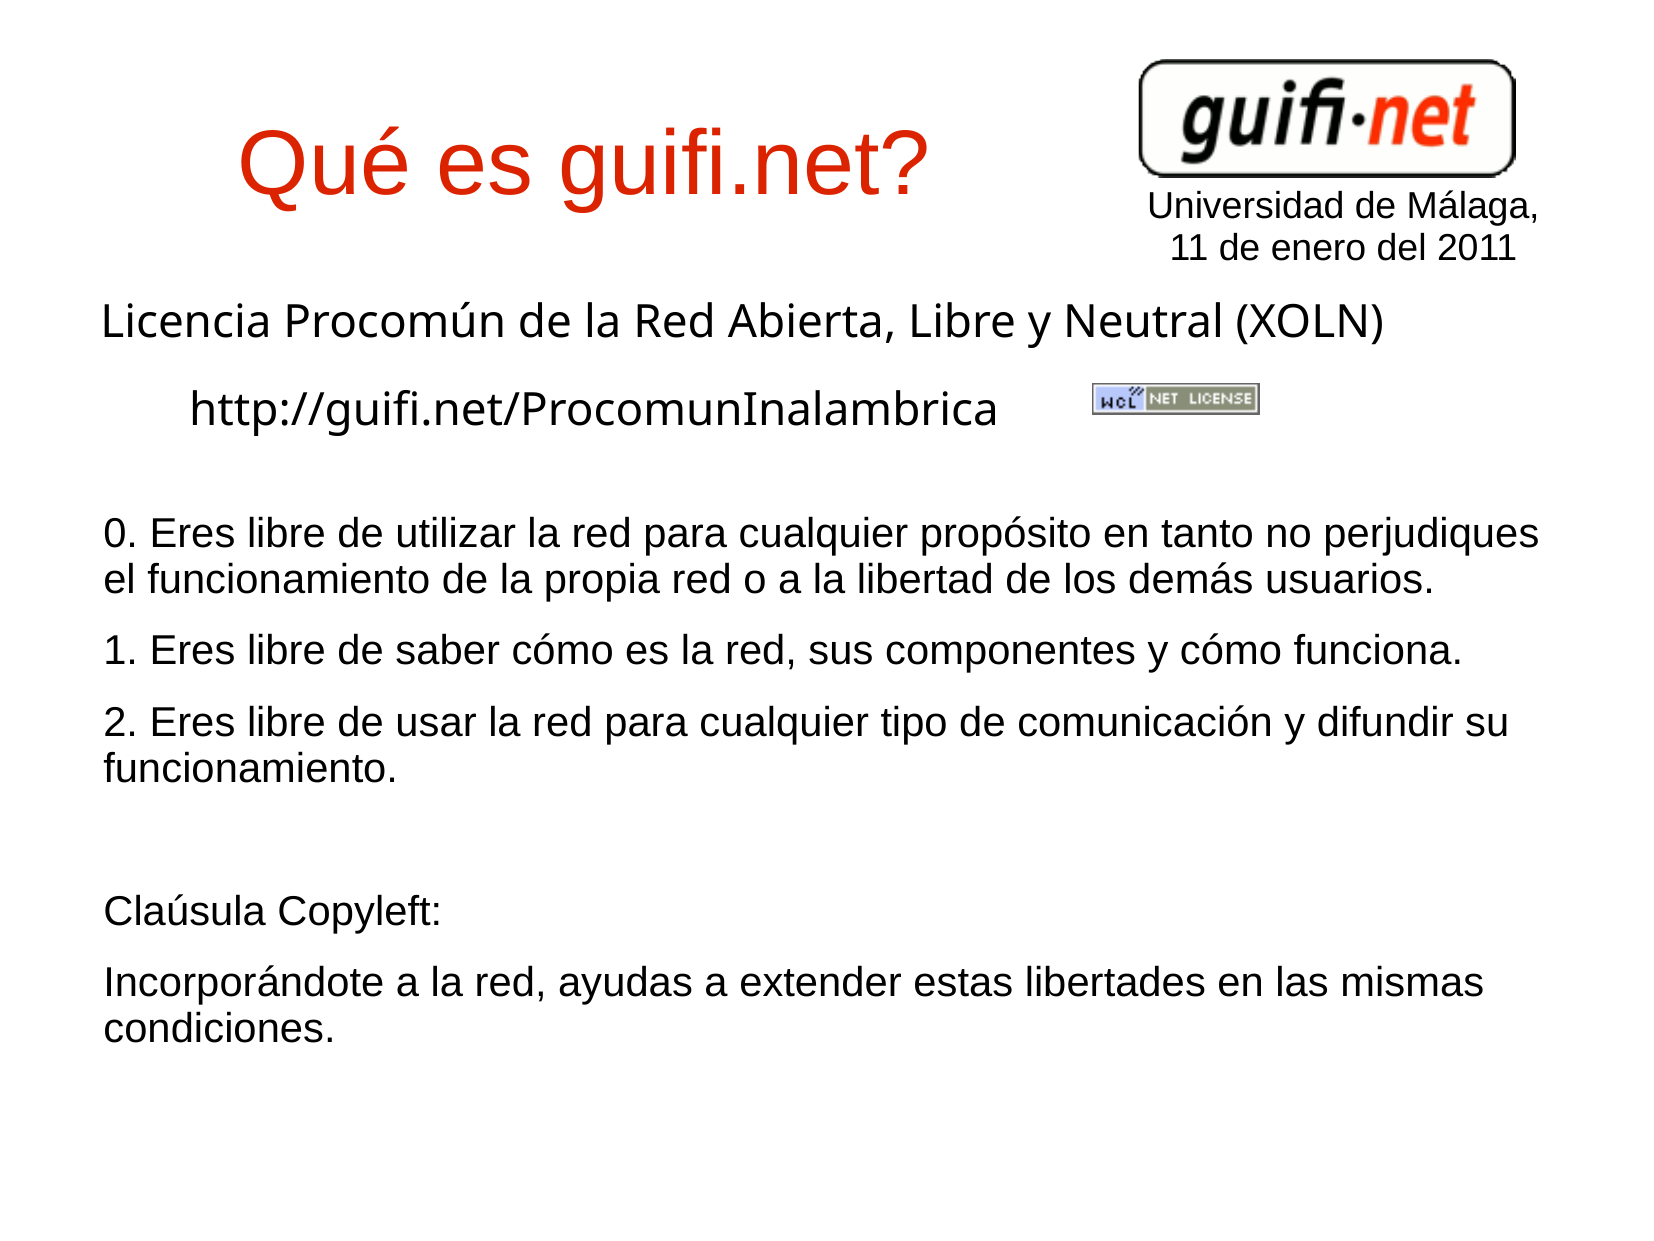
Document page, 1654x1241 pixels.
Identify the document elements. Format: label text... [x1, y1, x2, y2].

text_box Universidad de Málaga, 11 de enero del 2011 [1033, 177, 1654, 277]
picture [1137, 59, 1516, 177]
title Qué es guifi.net? [76, 66, 1093, 259]
text_box 0. Eres libre de utilizar la red para cualquier propósito en tanto no perjudiques el funcionamiento de la propia red o a la libertad de los demás usuarios. 1. Eres libre de saber cómo es la red, sus componentes y cómo funciona. 2. Eres libre de usar la red para cualquier tipo de comunicación y difundir su funcionamiento. Claúsula Copyleft: Incorporándote a la red, ayudas a extender estas libertades en las mismas condiciones. [88, 501, 1595, 1211]
picture [1092, 383, 1260, 416]
list Licencia Procomún de la Red Abierta, Libre y Neutral (XOLN) http://guifi.net/ProcomunInalambrica [82, 290, 1571, 1094]
